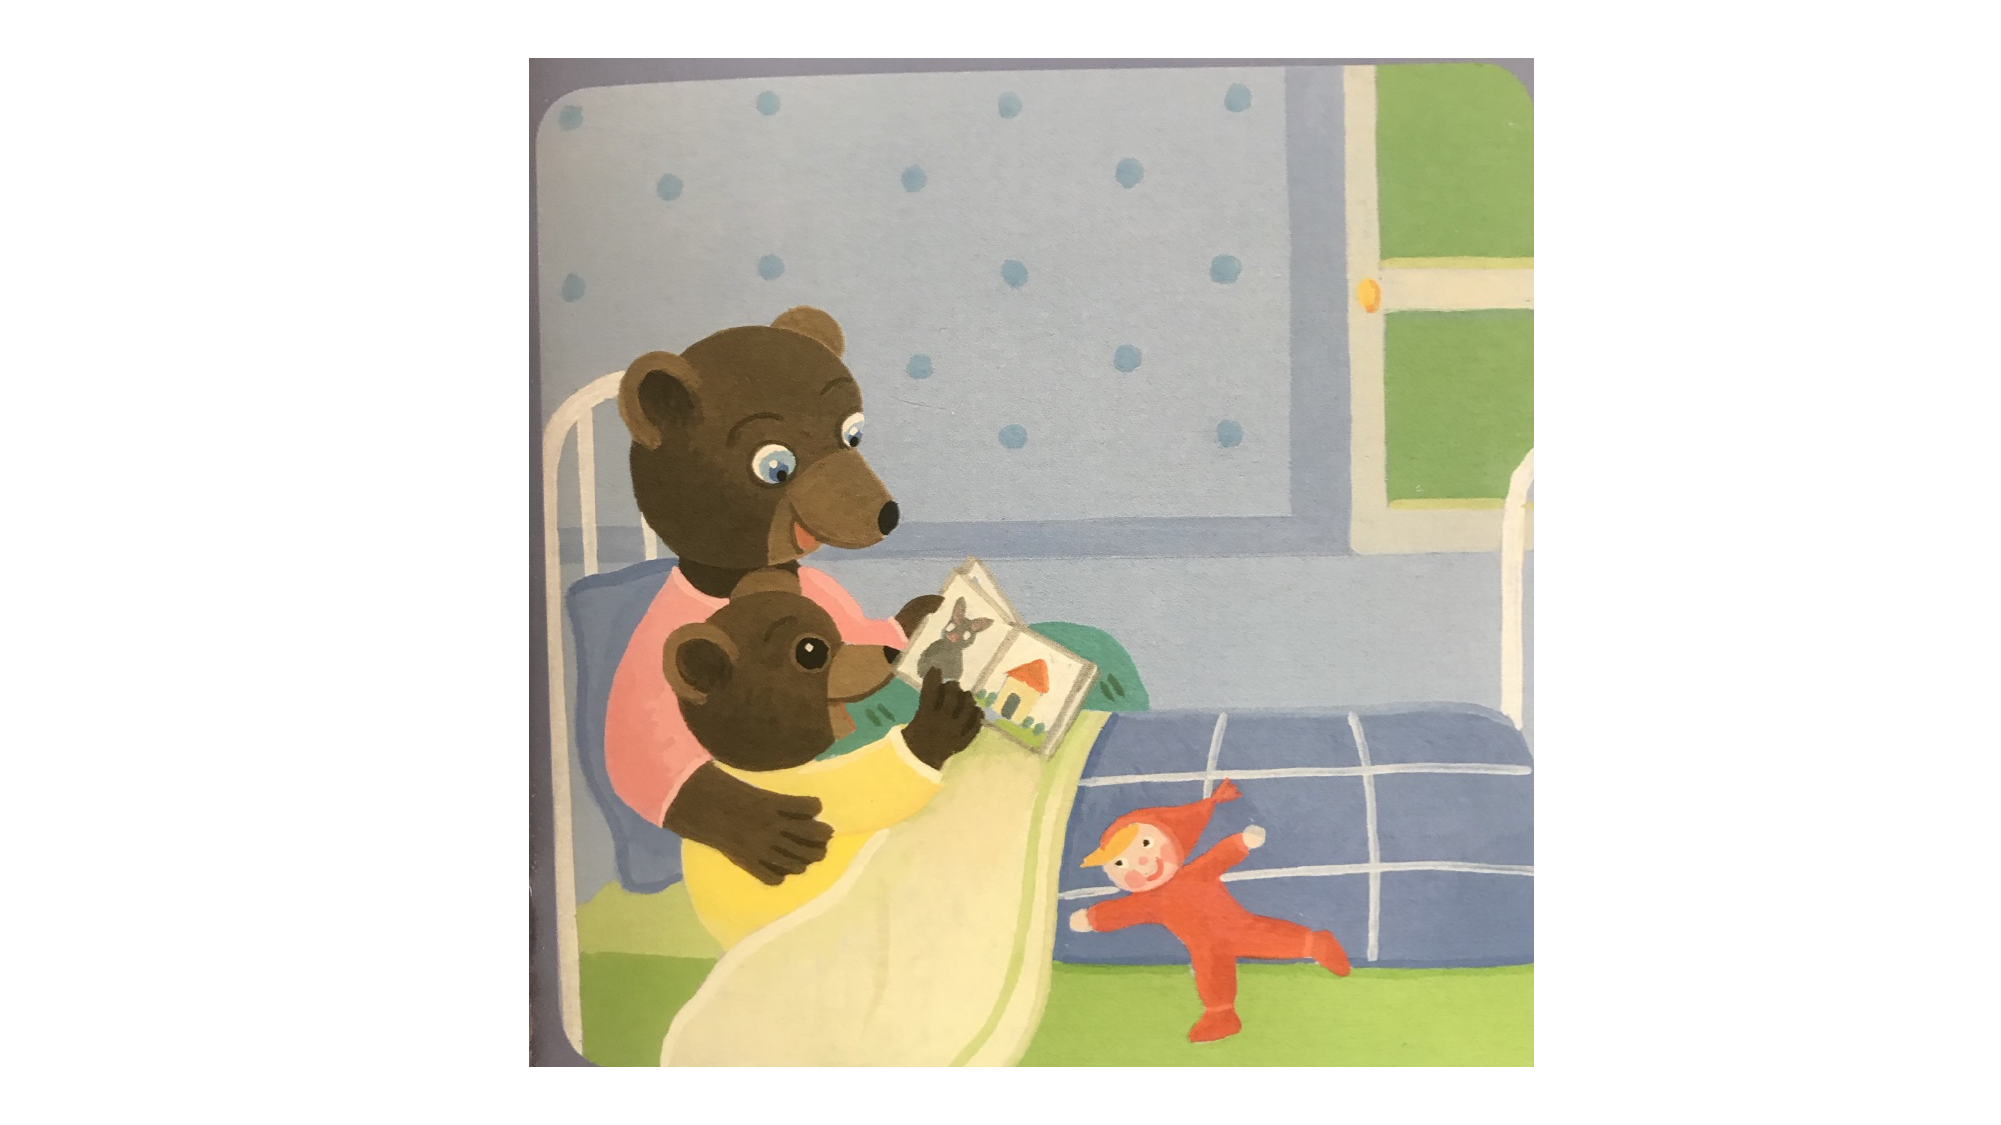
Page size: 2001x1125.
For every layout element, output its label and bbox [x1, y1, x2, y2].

picture [529, 58, 1534, 1067]
